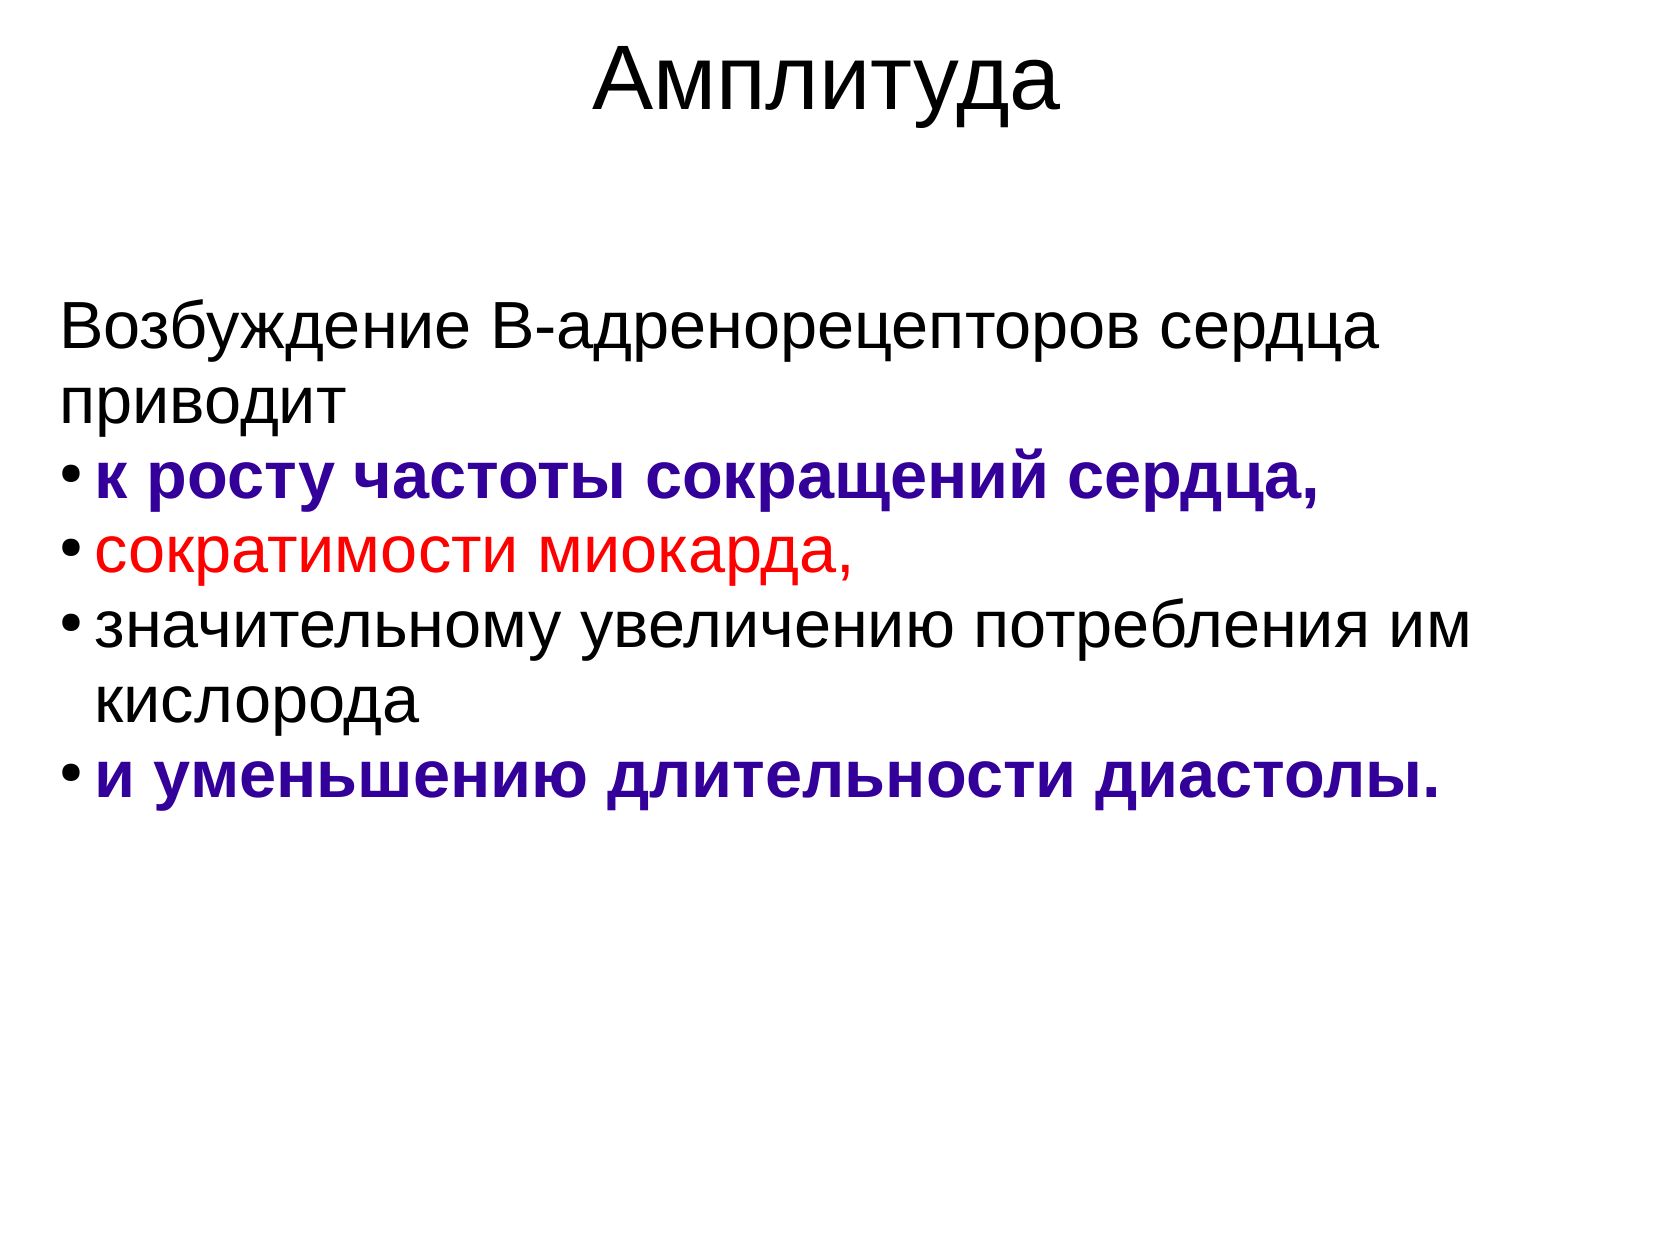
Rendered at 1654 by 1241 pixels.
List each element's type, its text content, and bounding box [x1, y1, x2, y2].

subtitle Возбуждение В-адренорецепторов сердца приводит к росту частоты сокращений сердца, сократимости миокарда, значительному увеличению потребления им кислорода и уменьшению длительности диастолы. [59, 190, 1548, 910]
title Амплитуда [82, 26, 1571, 130]
